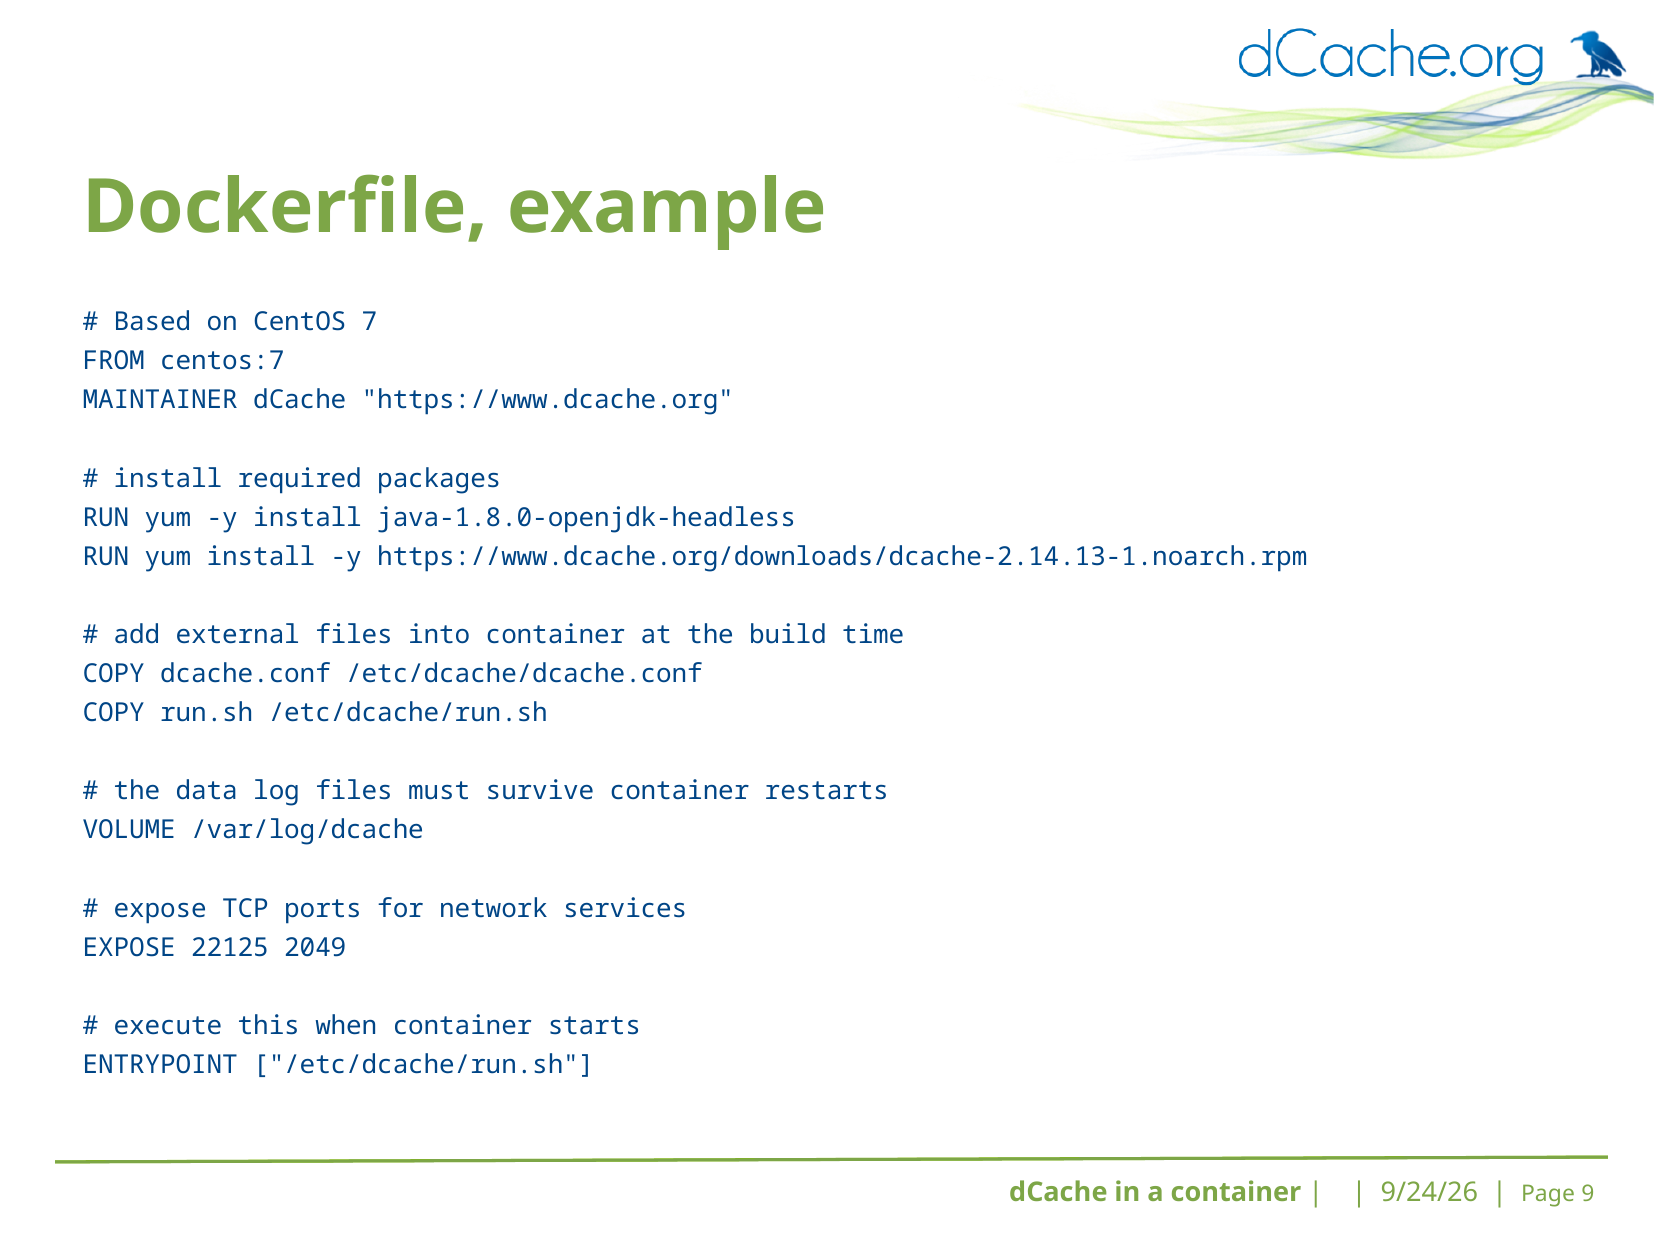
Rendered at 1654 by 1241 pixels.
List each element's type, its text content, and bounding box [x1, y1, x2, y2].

list # Based on CentOS 7 FROM centos:7 MAINTAINER dCache "https://www.dcache.org" # install required packages RUN yum -y install java-1.8.0-openjdk-headless RUN yum install -y https://www.dcache.org/downloads/dcache-2.14.13-1.noarch.rpm # add external files into container at the build time COPY dcache.conf /etc/dcache/dcache.conf COPY run.sh /etc/dcache/run.sh # the data log files must survive container restarts VOLUME /var/log/dcache # expose TCP ports for network services EXPOSE 22125 2049 # execute this when container starts ENTRYPOINT ["/etc/dcache/run.sh"] [82, 302, 1571, 1141]
title Dockerfile, example [82, 155, 1605, 252]
picture [956, 16, 1654, 169]
